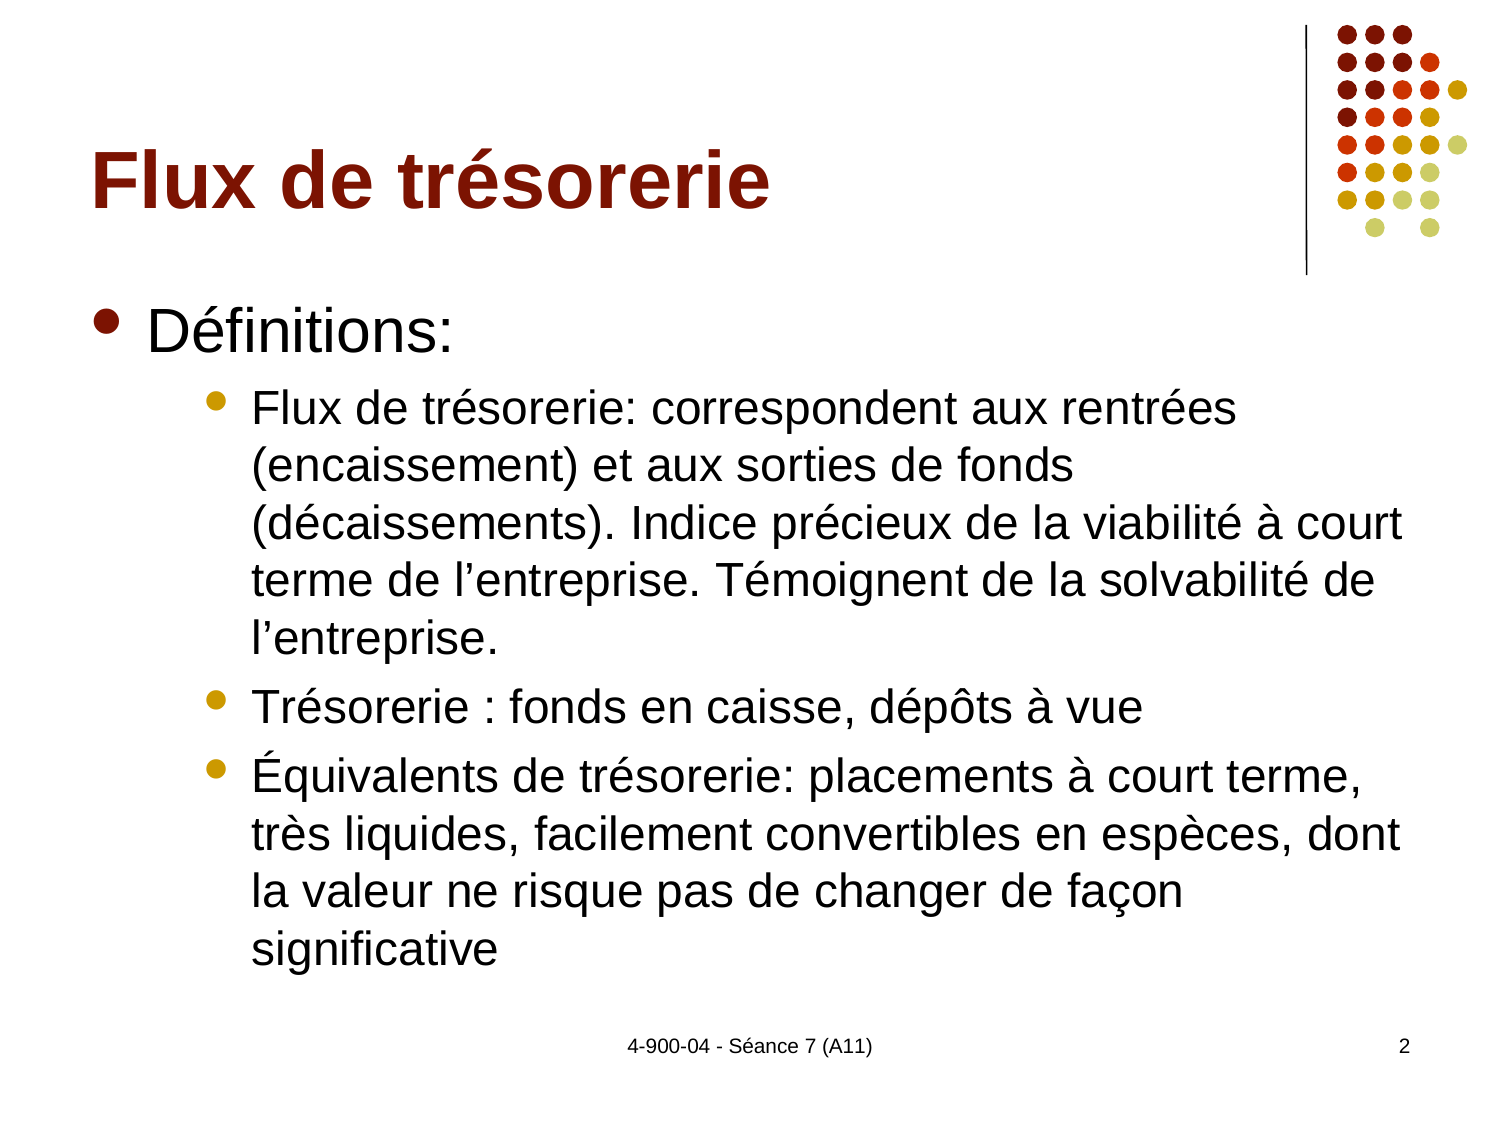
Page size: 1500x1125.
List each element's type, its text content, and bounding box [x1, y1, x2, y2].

text_box Définitions: Flux de trésorerie: correspondent aux rentrées (encaissement) et aux sorties de fonds (décaissements). Indice précieux de la viabilité à court terme de l’entreprise. Témoignent de la solvabilité de l’entreprise. Trésorerie : fonds en caisse, dépôts à vue Équivalents de trésorerie: placements à court terme, très liquides, facilement convertibles en espèces, dont la valeur ne risque pas de changer de façon significative [75, 282, 1426, 1006]
text_box Flux de trésorerie [74, 20, 1313, 233]
text_box 4-900-04 - Séance 7 (A11) [512, 1025, 988, 1101]
text_box <numéro> [1074, 1025, 1426, 1101]
